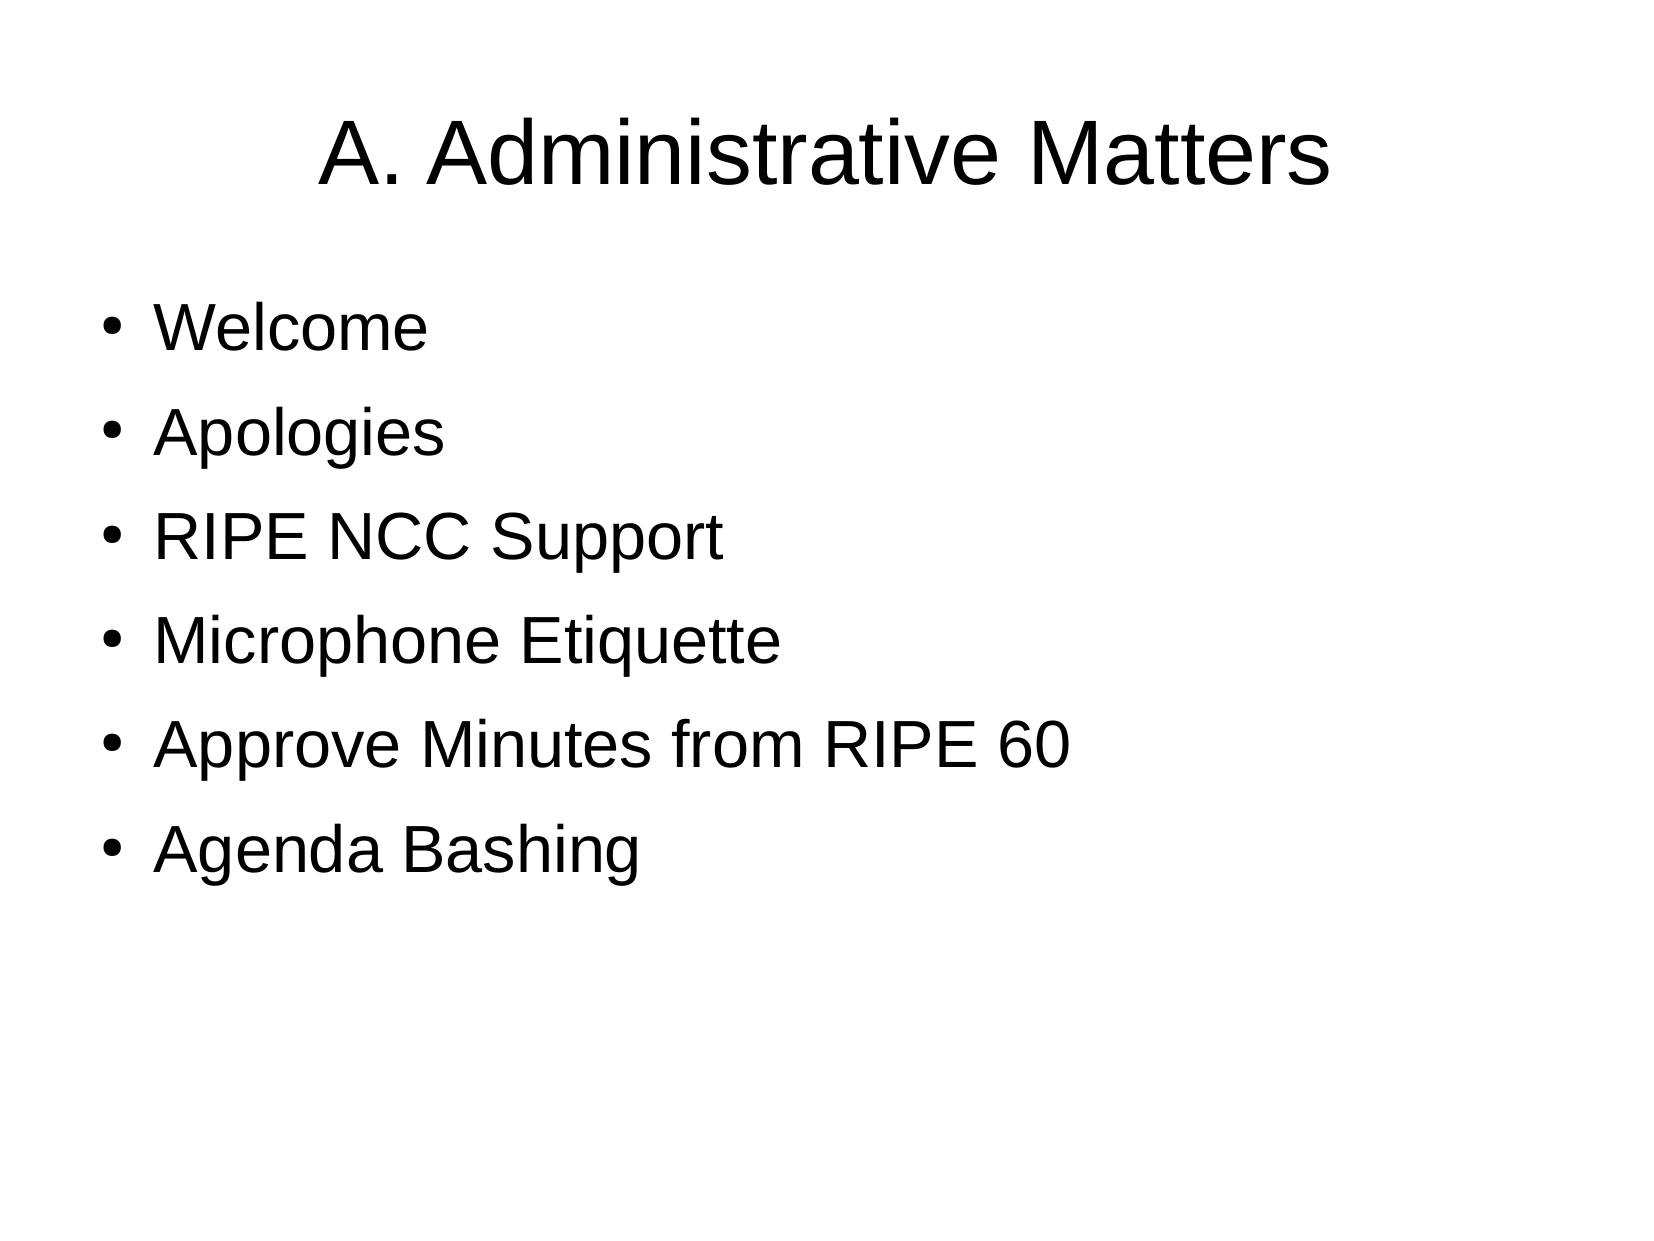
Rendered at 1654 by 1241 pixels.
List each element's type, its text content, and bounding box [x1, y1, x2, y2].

list Welcome Apologies RIPE NCC Support Microphone Etiquette Approve Minutes from RIPE 60 Agenda Bashing [82, 290, 1571, 1094]
title A. Administrative Matters [82, 49, 1571, 257]
